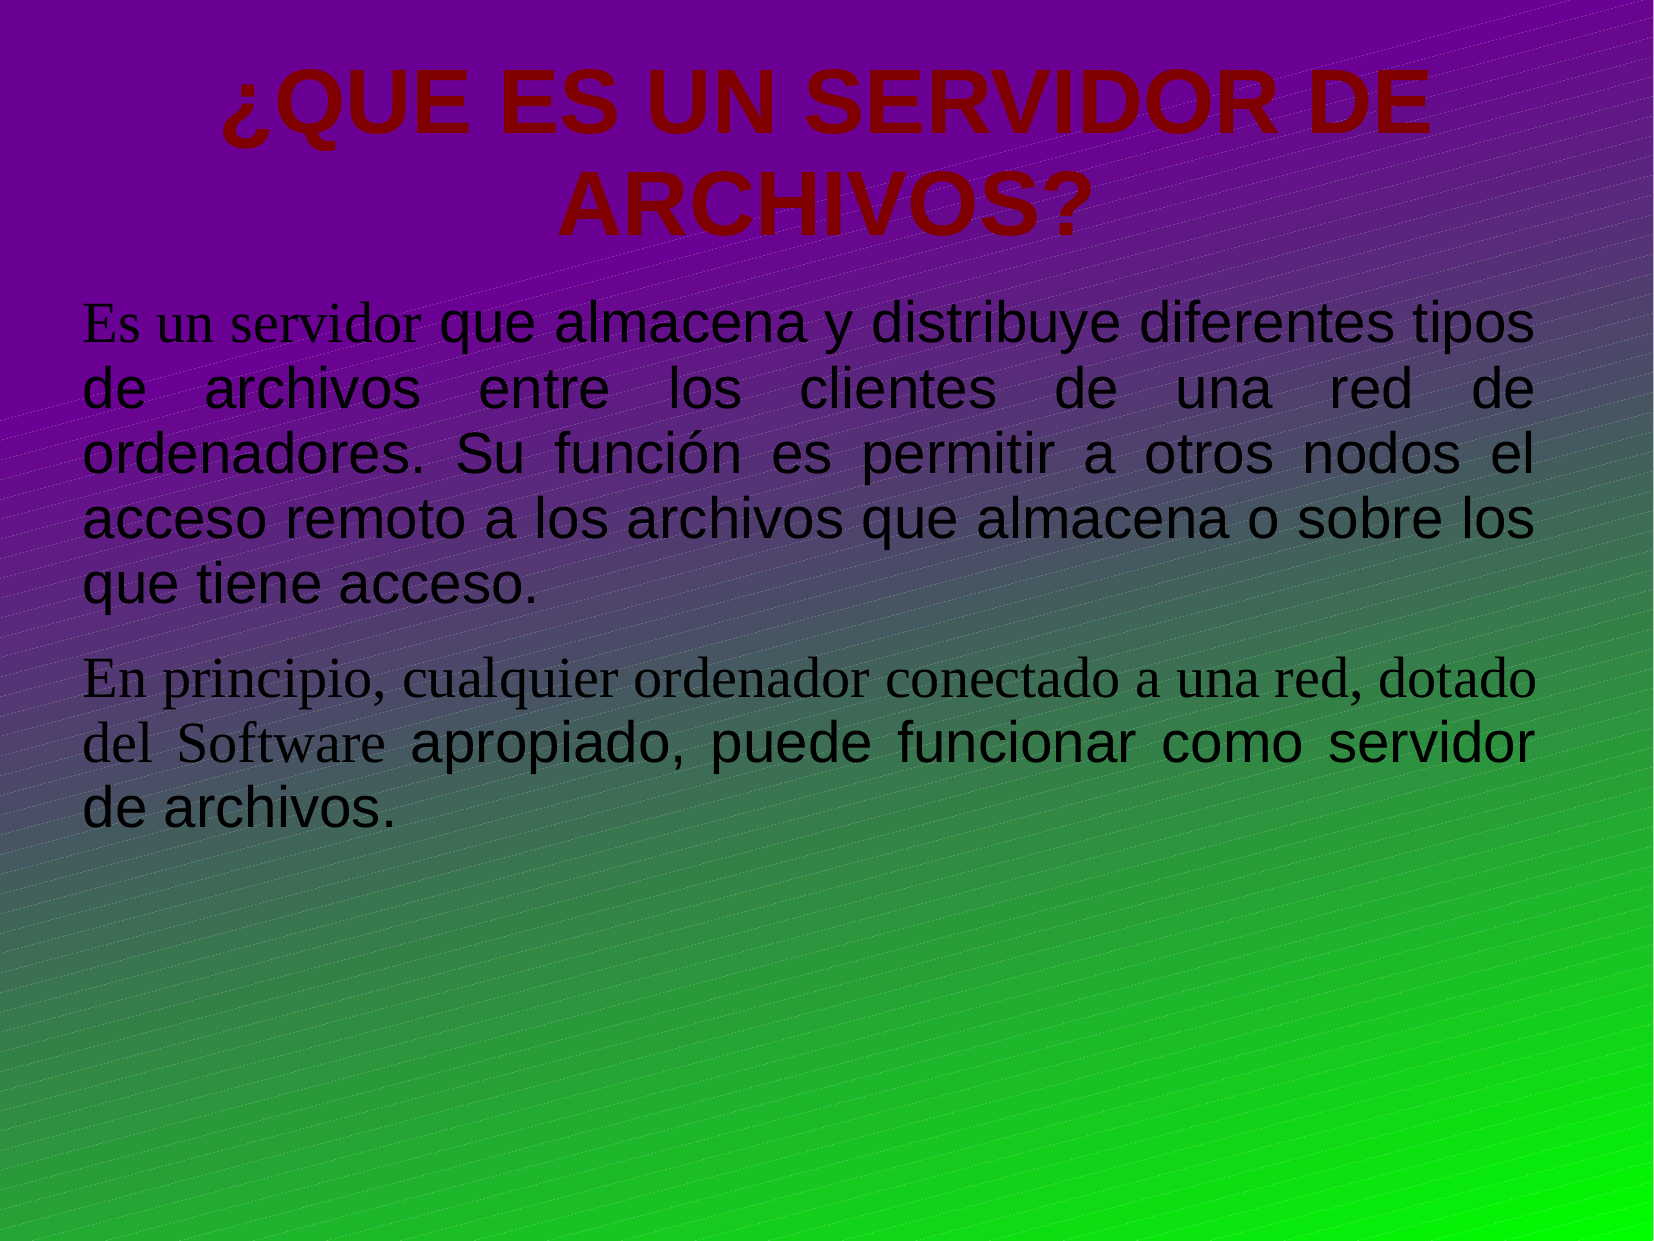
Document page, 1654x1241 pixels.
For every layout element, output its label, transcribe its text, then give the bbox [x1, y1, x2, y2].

title ¿QUE ES UN SERVIDOR DE ARCHIVOS? [82, 49, 1571, 257]
list Es un servidor que almacena y distribuye diferentes tipos de archivos entre los clientes de una red de ordenadores. Su función es permitir a otros nodos el acceso remoto a los archivos que almacena o sobre los que tiene acceso. En principio, cualquier ordenador conectado a una red, dotado del Software apropiado, puede funcionar como servidor de archivos. [82, 290, 1538, 1010]
